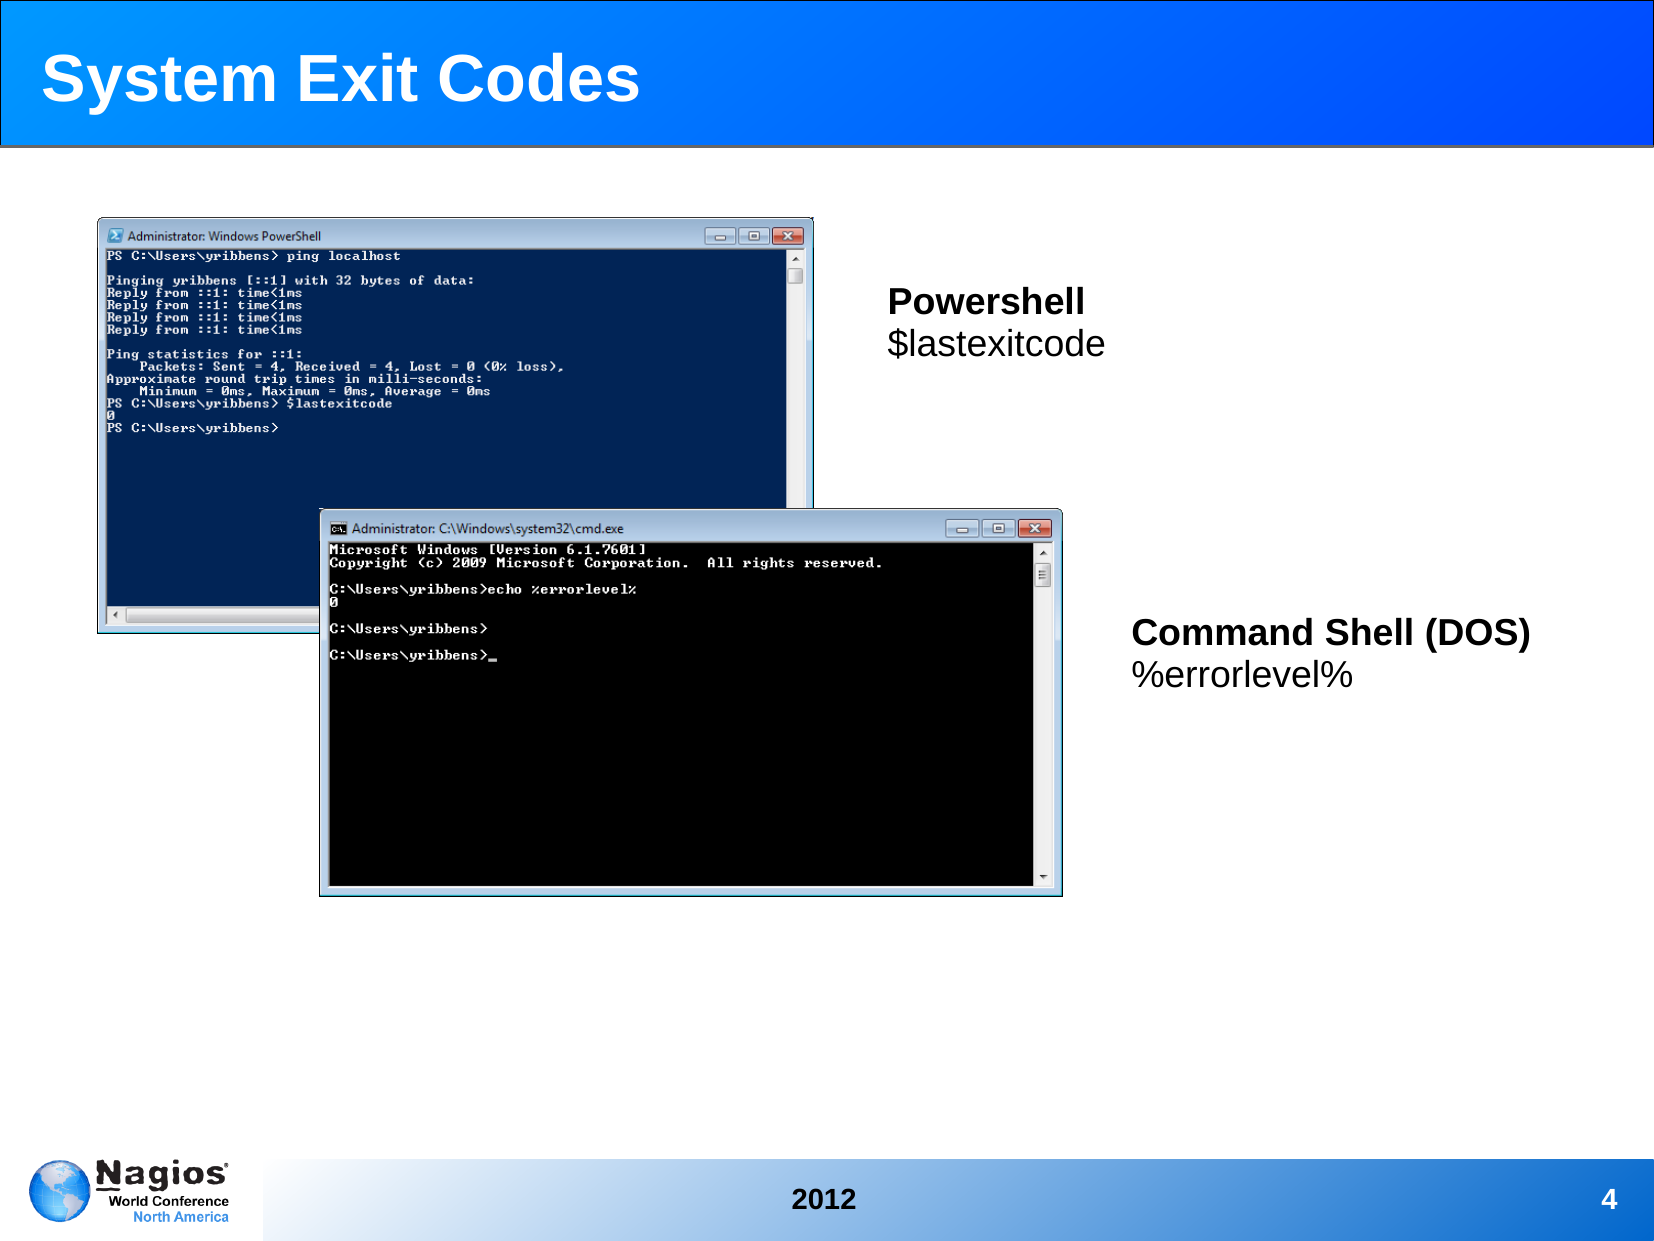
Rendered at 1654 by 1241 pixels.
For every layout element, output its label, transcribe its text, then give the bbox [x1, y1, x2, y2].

text_box Powershell $lastexitcode [872, 272, 1355, 410]
picture [97, 217, 1063, 897]
picture [29, 1159, 229, 1235]
text_box Command Shell (DOS) %errorlevel% [1116, 604, 1599, 741]
title System Exit Codes [41, 36, 1248, 120]
